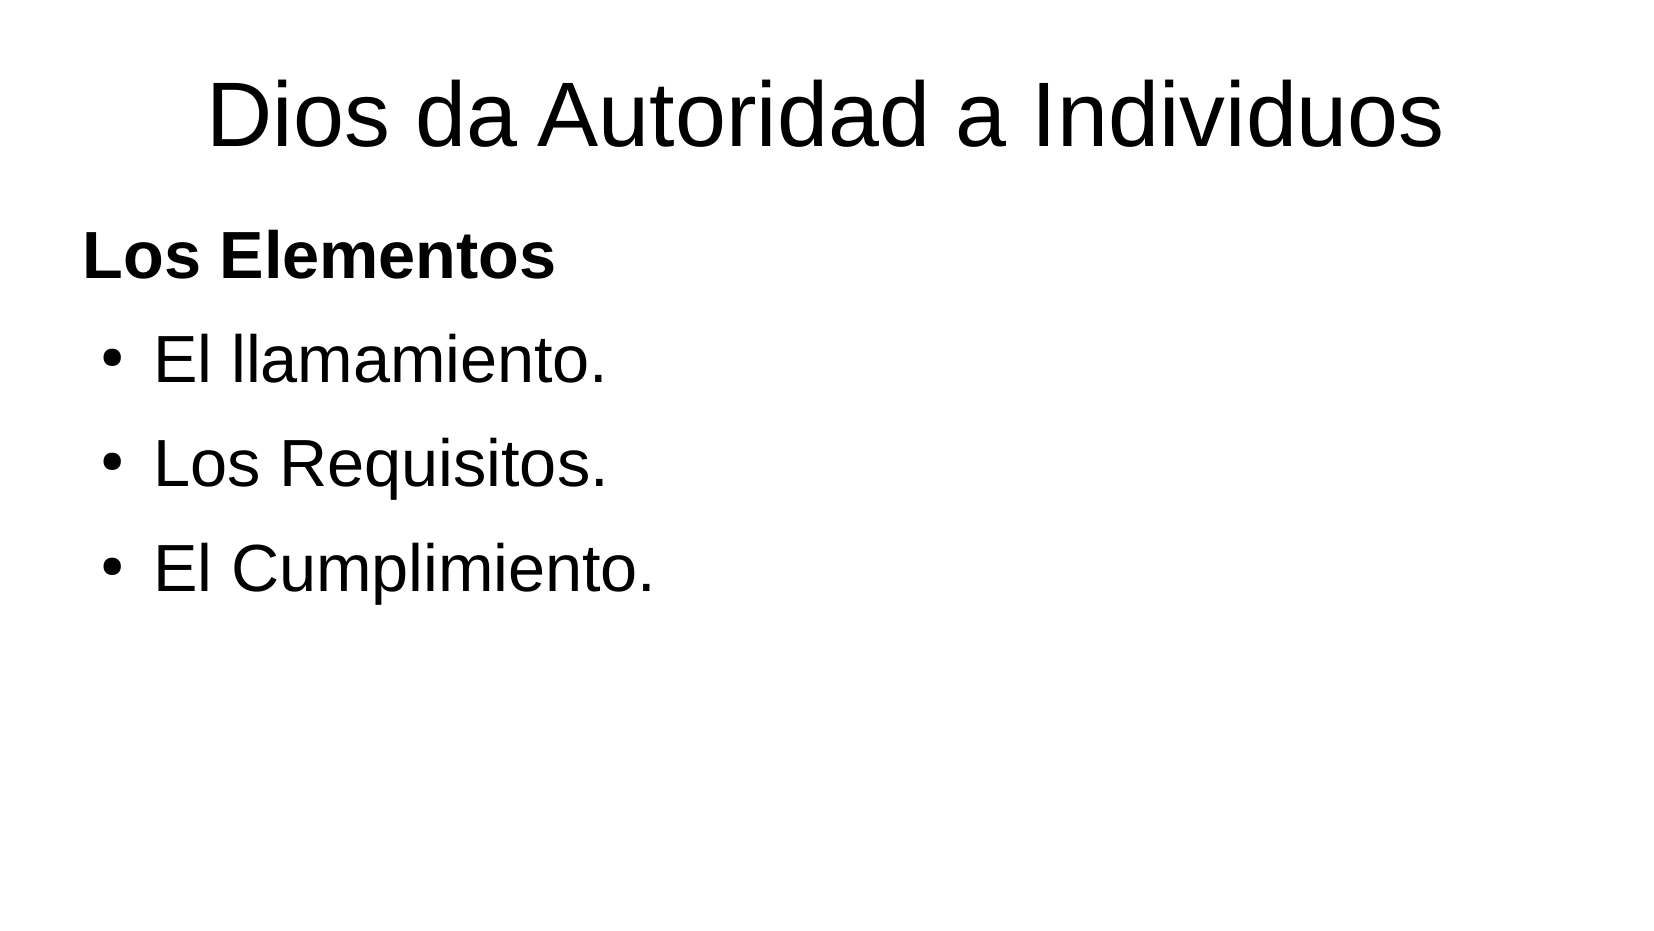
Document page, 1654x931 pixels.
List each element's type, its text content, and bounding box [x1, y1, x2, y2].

list Los Elementos El llamamiento. Los Requisitos. El Cumplimiento. [82, 217, 1571, 758]
title Dios da Autoridad a Individuos [82, 37, 1571, 193]
